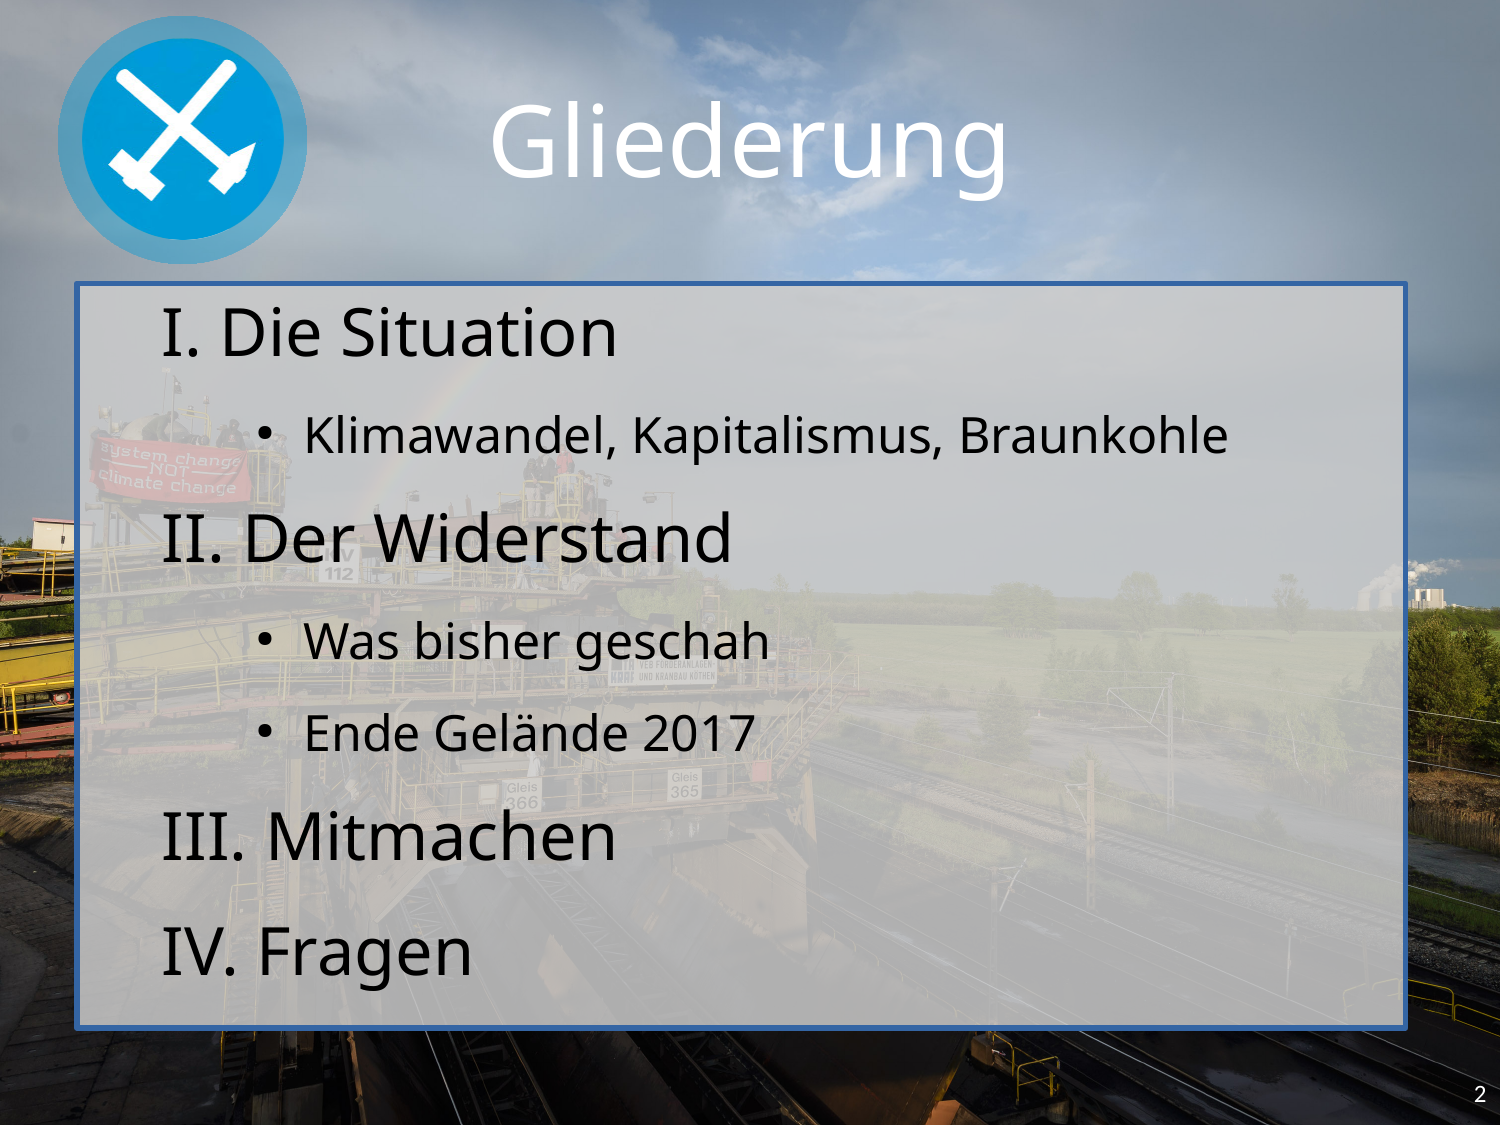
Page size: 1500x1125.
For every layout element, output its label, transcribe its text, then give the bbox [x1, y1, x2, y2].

picture [0, 0, 1500, 1125]
list I. Die Situation Klimawandel, Kapitalismus, Braunkohle II. Der Widerstand Was bisher geschah Ende Gelände 2017 III. Mitmachen IV. Fragen [76, 283, 1406, 1028]
title Gliederung [242, 45, 1258, 233]
